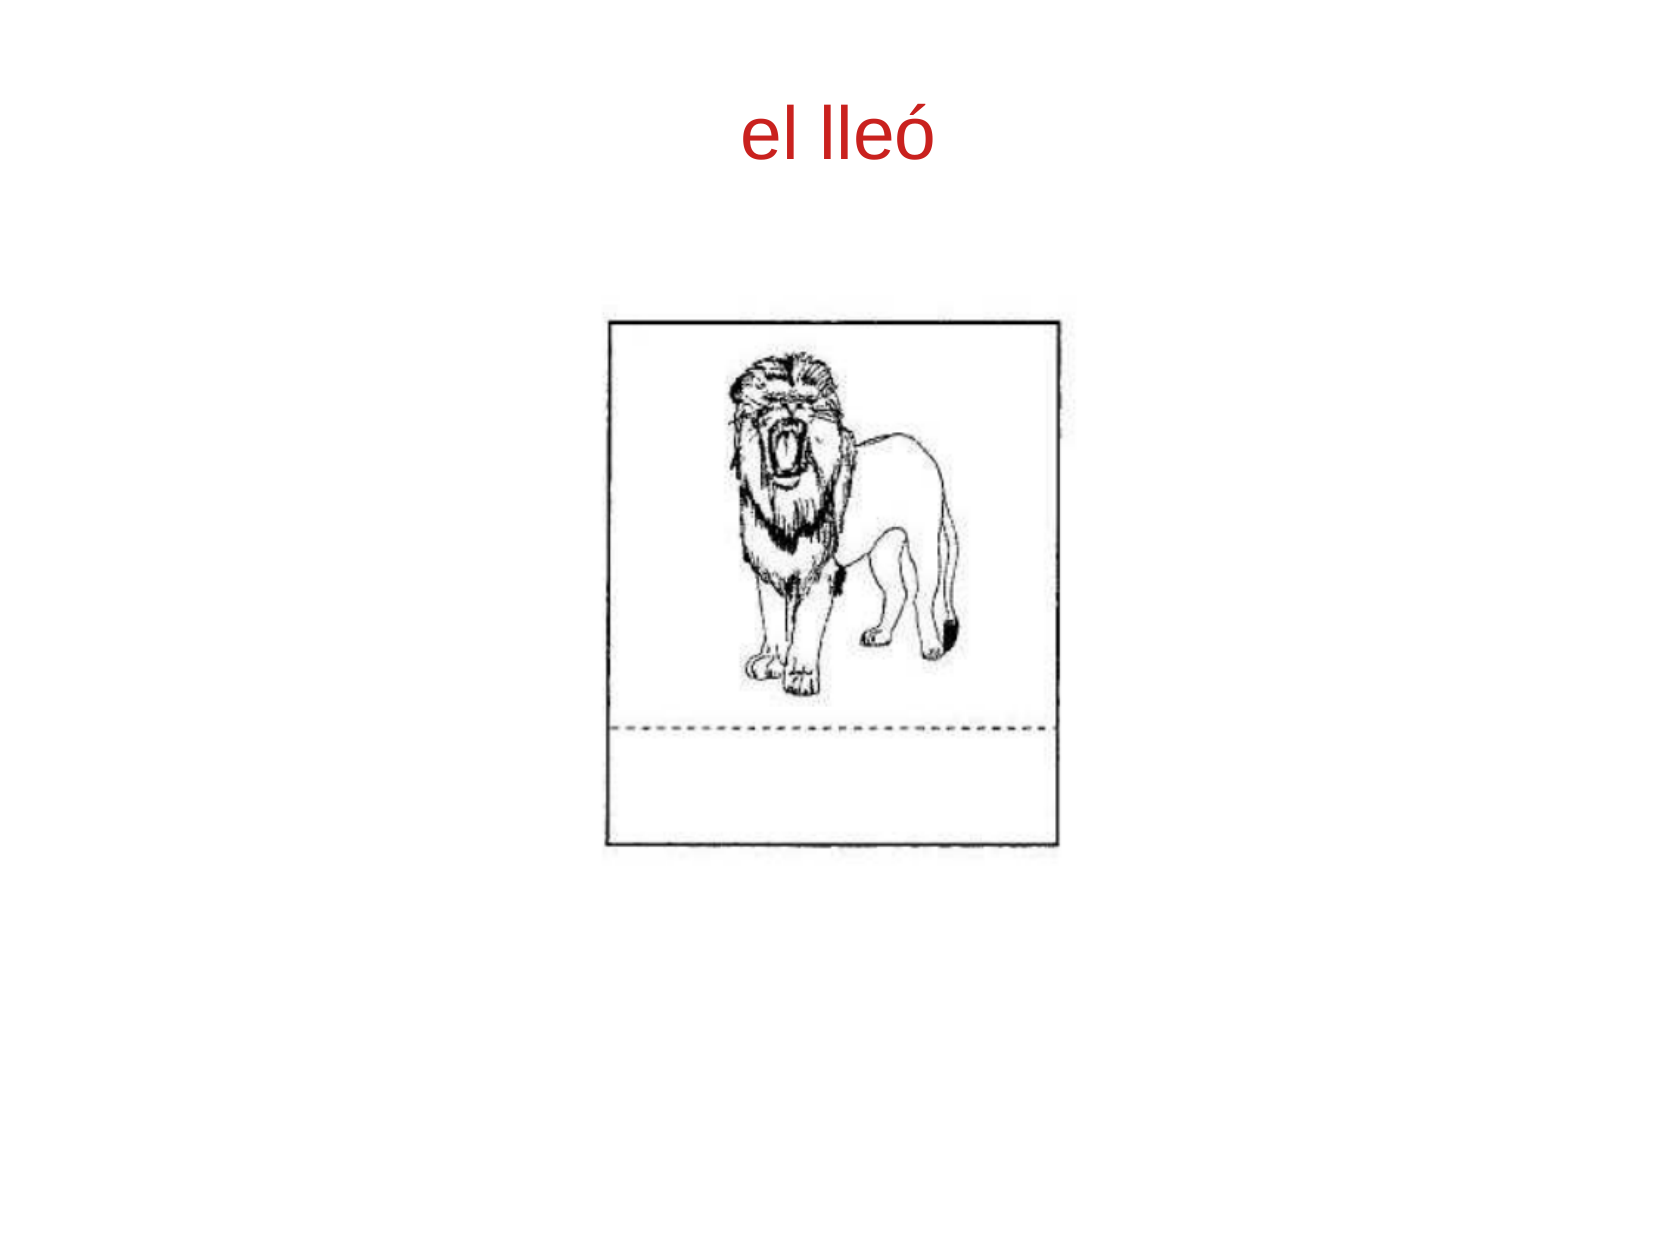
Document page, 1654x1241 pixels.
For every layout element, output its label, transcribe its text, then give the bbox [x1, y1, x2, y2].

text_box el lleó [389, 58, 1288, 201]
picture [581, 291, 1094, 873]
